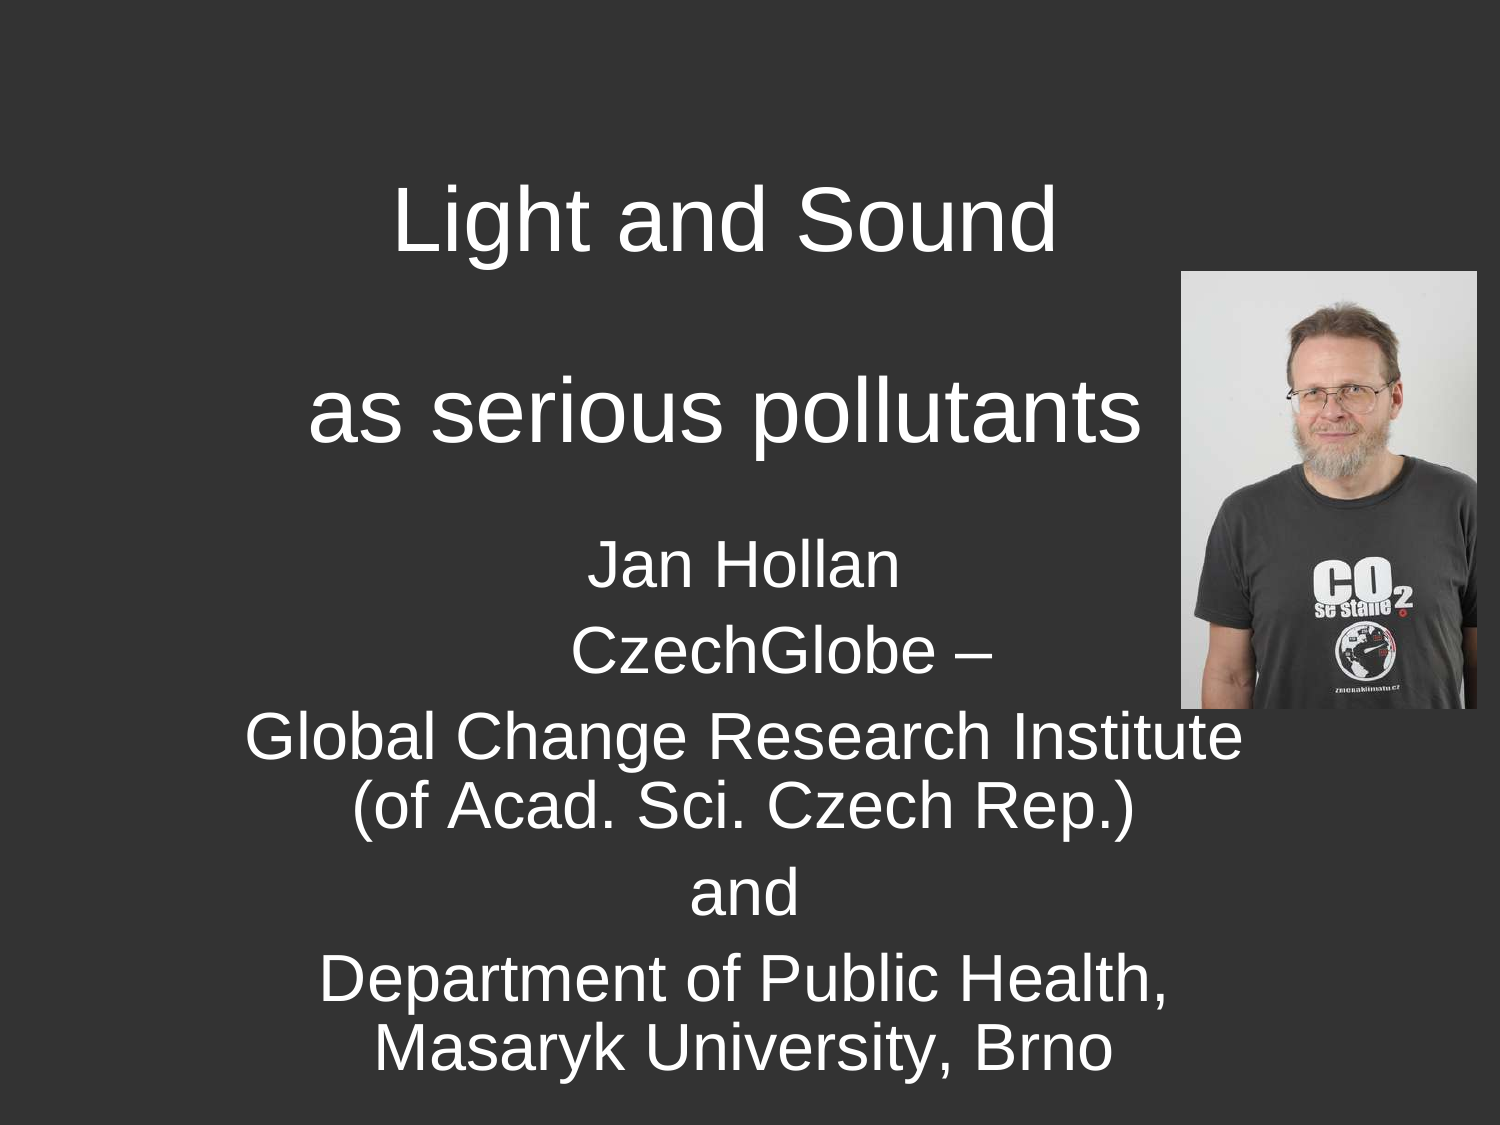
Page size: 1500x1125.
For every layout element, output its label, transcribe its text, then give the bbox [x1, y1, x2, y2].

title Light and Sound as serious pollutants [88, 160, 1364, 477]
picture [1181, 271, 1477, 709]
subtitle Jan Hollan CzechGlobe – Global Change Research Institute (of Acad. Sci. Czech Rep.) and Department of Public Health, Masaryk University, Brno [219, 531, 1270, 1090]
